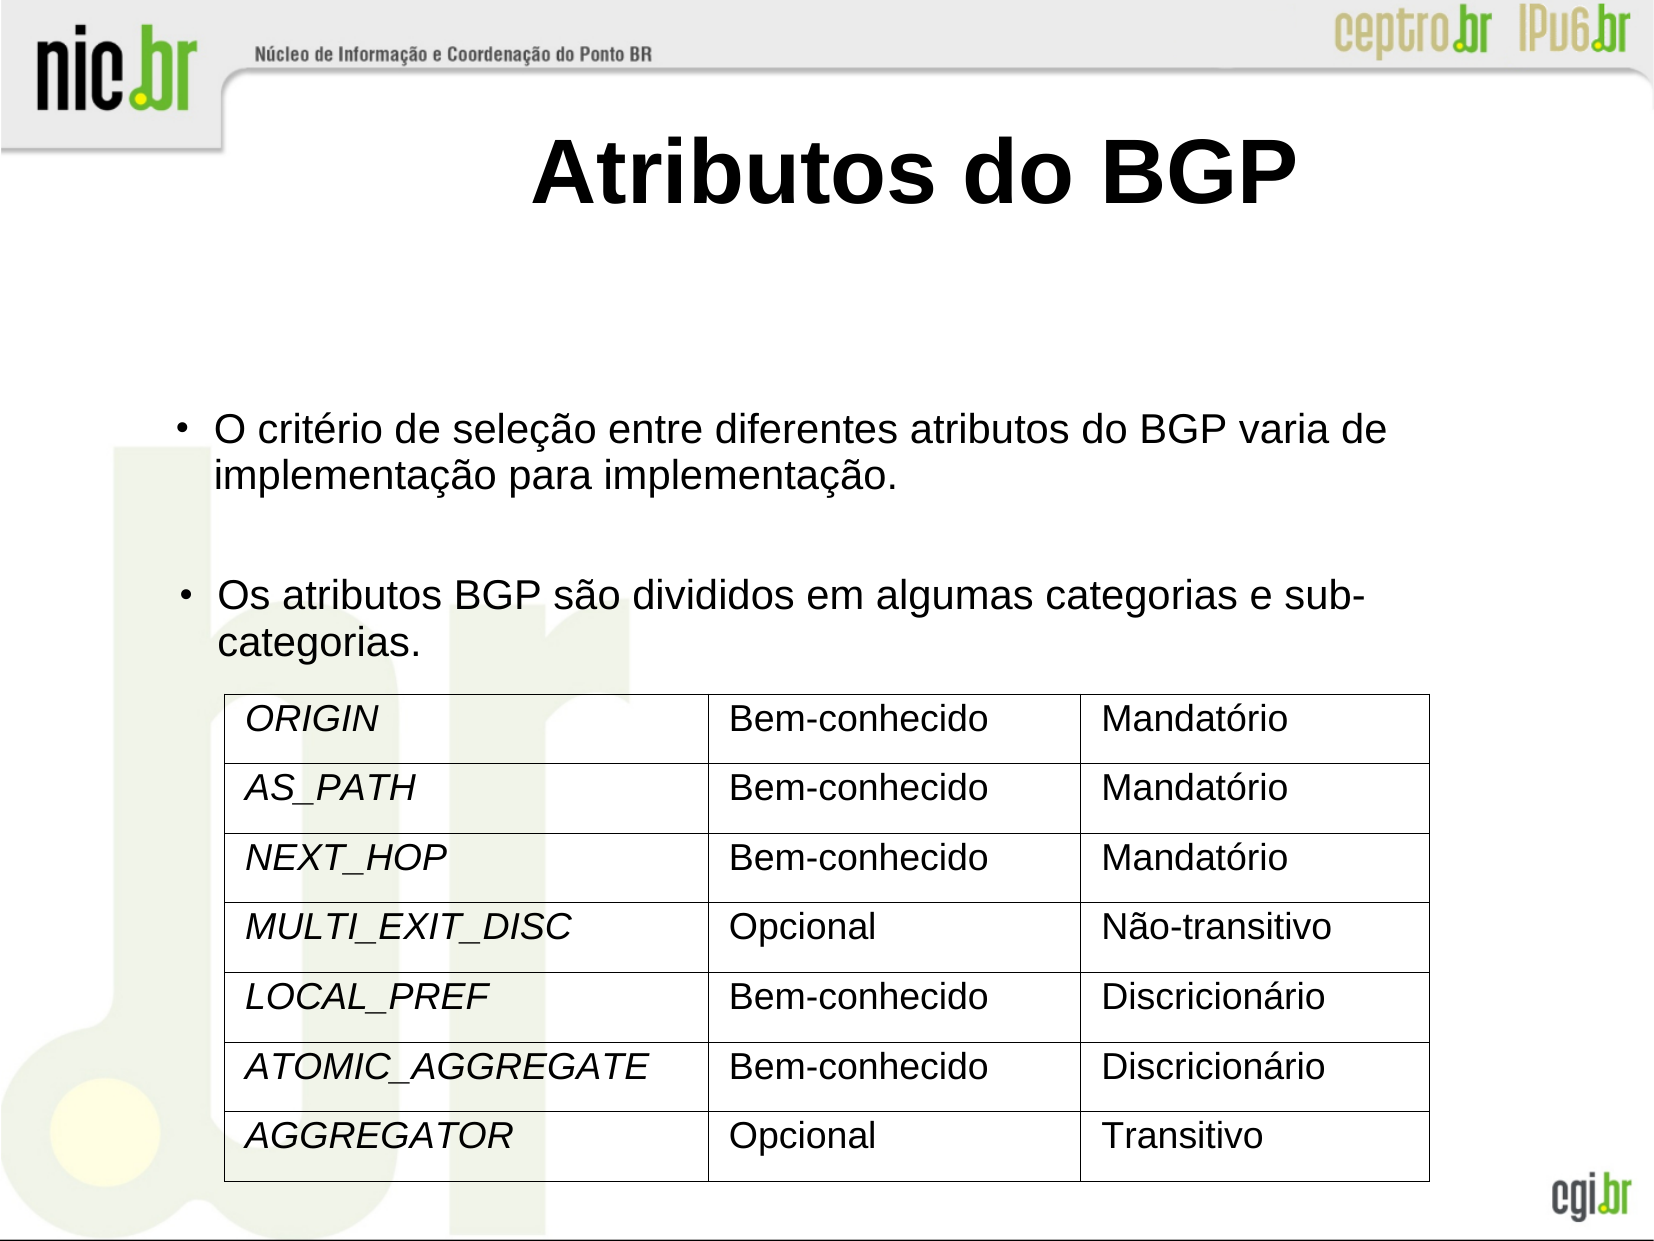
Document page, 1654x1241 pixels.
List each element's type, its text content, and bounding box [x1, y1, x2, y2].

table_cell Bem-conhecido [709, 764, 1080, 833]
table_header ORIGIN [225, 695, 708, 763]
table_cell Mandatório [1081, 764, 1429, 833]
table_cell ATOMIC_AGGREGATE [225, 1043, 708, 1111]
table_cell Bem-conhecido [709, 1043, 1080, 1111]
table_cell Discricionário [1081, 1043, 1429, 1111]
text_box Atributos do BGP [177, 97, 1654, 216]
table_cell Transitivo [1081, 1112, 1429, 1181]
table_cell MULTI_EXIT_DISC [225, 903, 708, 972]
picture [0, 0, 1654, 1241]
text_box O critério de seleção entre diferentes atributos do BGP varia de implementação para implementação. Os atributos BGP são divididos em algumas categorias e sub-categorias. [121, 396, 1532, 537]
table_header Mandatório [1081, 695, 1429, 763]
table_cell NEXT_HOP [225, 834, 708, 902]
table_cell Mandatório [1081, 834, 1429, 902]
table_header Bem-conhecido [709, 695, 1080, 763]
table_cell Opcional [709, 903, 1080, 972]
table_cell Não-transitivo [1081, 903, 1429, 972]
table_cell Opcional [709, 1112, 1080, 1181]
table_cell LOCAL_PREF [225, 973, 708, 1042]
table_cell Bem-conhecido [709, 834, 1080, 902]
table_cell Bem-conhecido [709, 973, 1080, 1042]
table_cell AS_PATH [225, 764, 708, 833]
table_cell Discricionário [1081, 973, 1429, 1042]
table_cell AGGREGATOR [225, 1112, 708, 1181]
